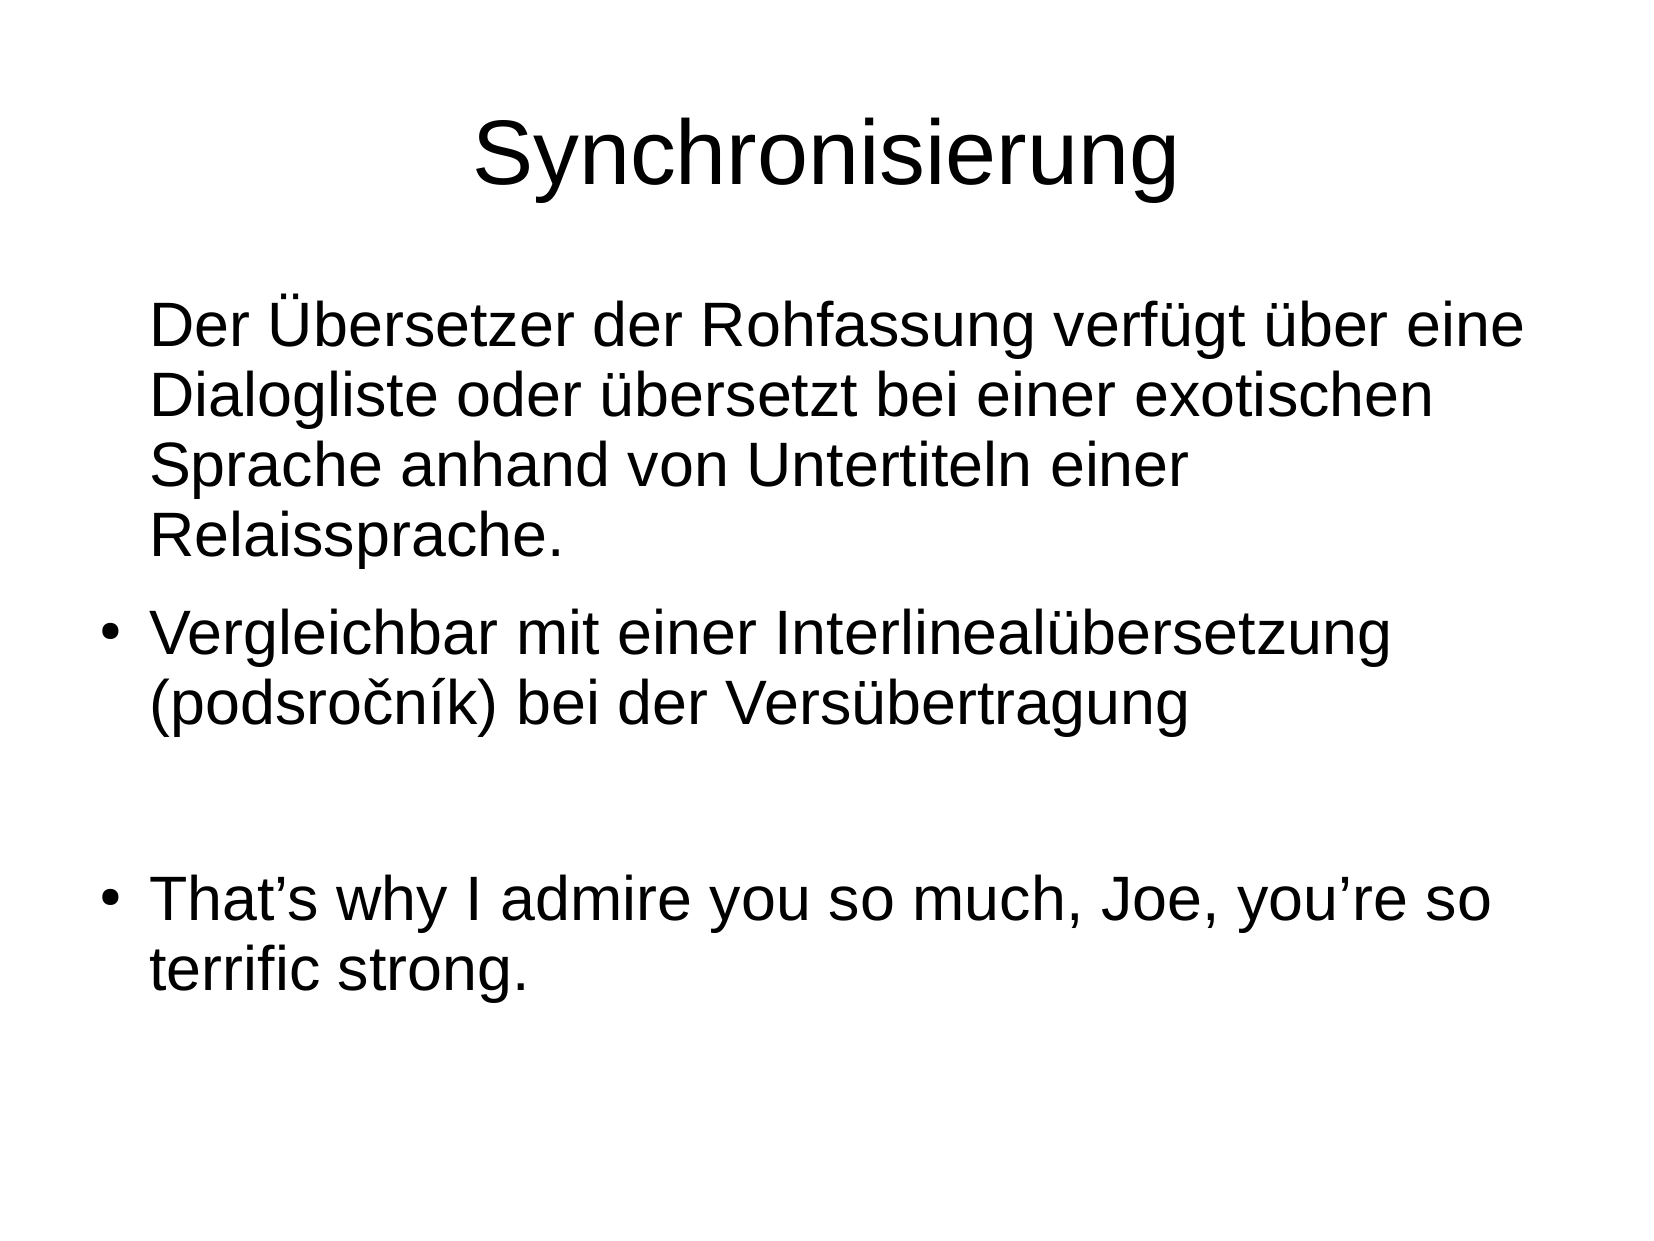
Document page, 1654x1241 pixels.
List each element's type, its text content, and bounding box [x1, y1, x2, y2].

list Der Übersetzer der Rohfassung verfügt über eine Dialogliste oder übersetzt bei einer exotischen Sprache anhand von Untertiteln einer Relaissprache. Vergleichbar mit einer Interlinealübersetzung (podsročník) bei der Versübertragung That’s why I admire you so much, Joe, you’re so terrific strong. [82, 290, 1571, 1010]
title Synchronisierung [82, 49, 1571, 257]
